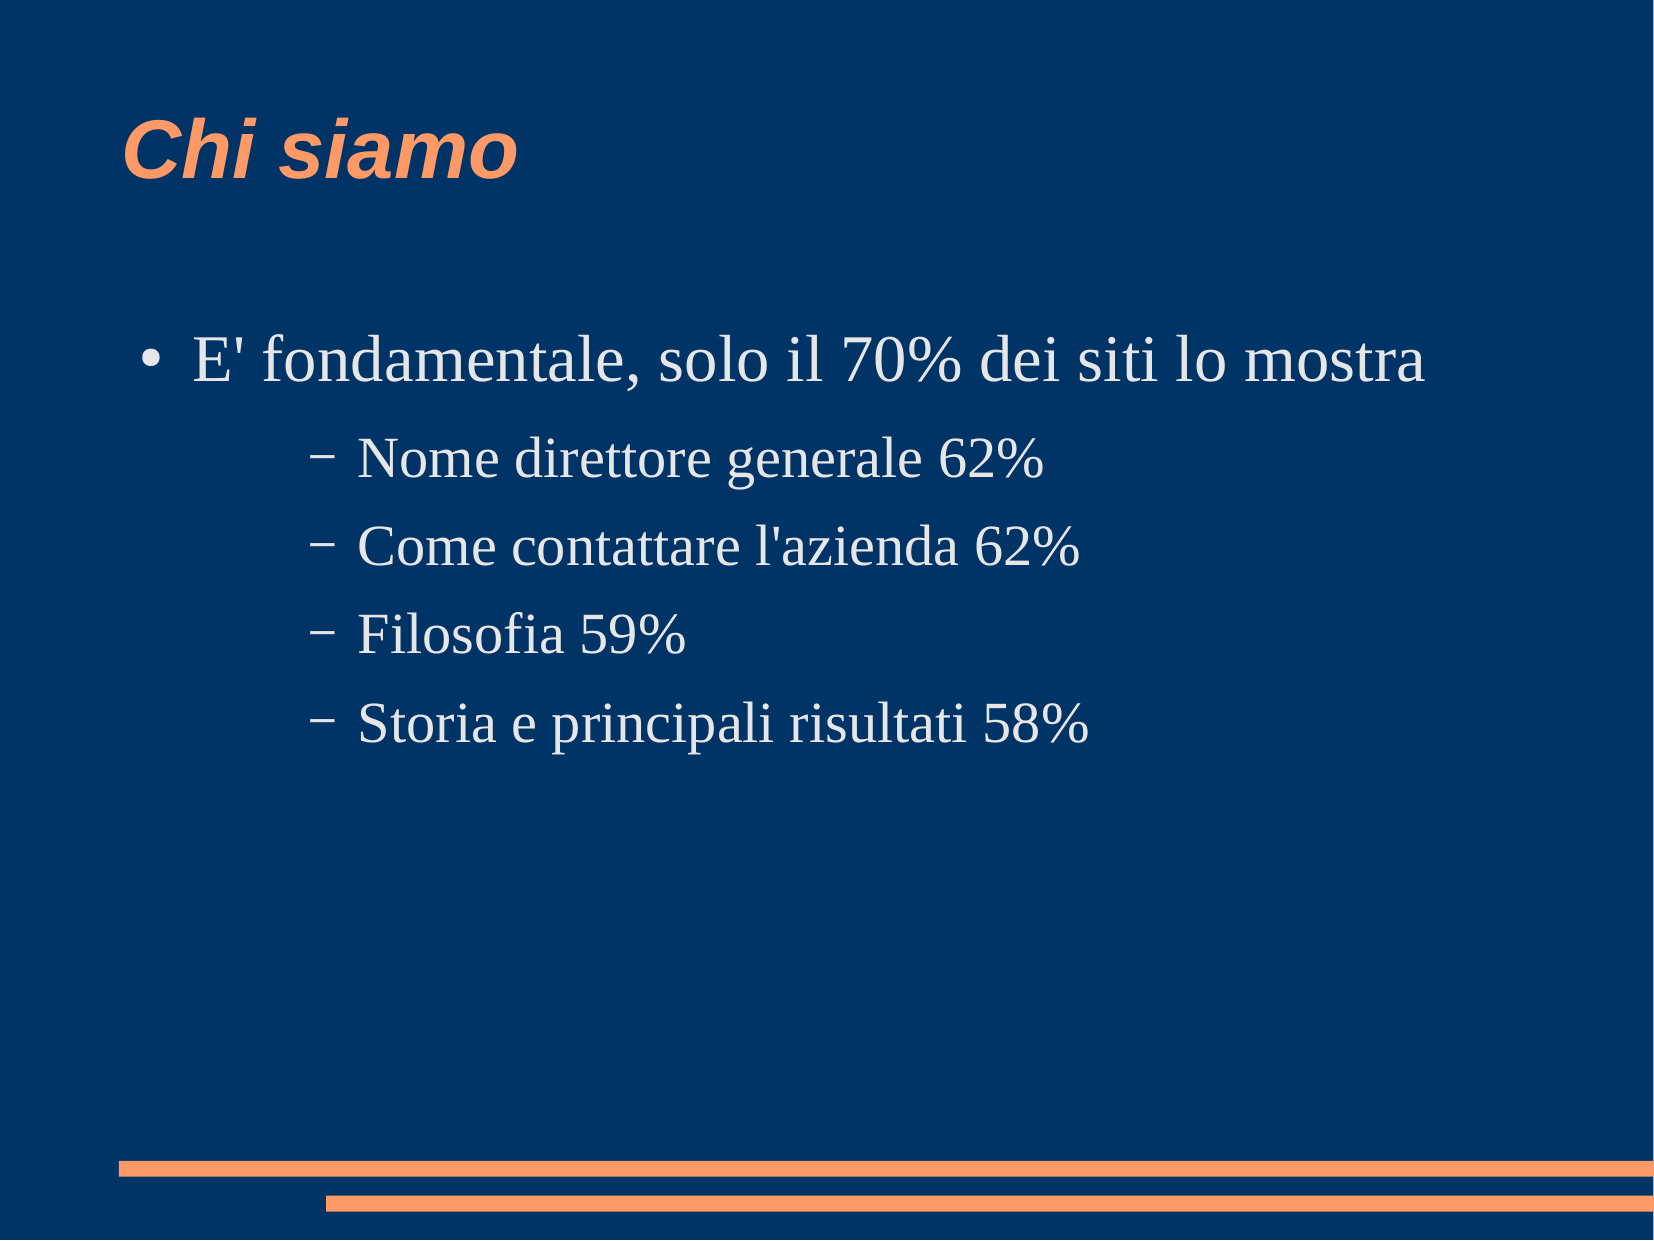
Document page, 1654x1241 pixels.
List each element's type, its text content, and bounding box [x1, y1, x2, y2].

list E' fondamentale, solo il 70% dei siti lo mostra Nome direttore generale 62% Come contattare l'azienda 62% Filosofia 59% Storia e principali risultati 58% [121, 322, 1561, 1118]
title Chi siamo [121, 53, 1534, 246]
